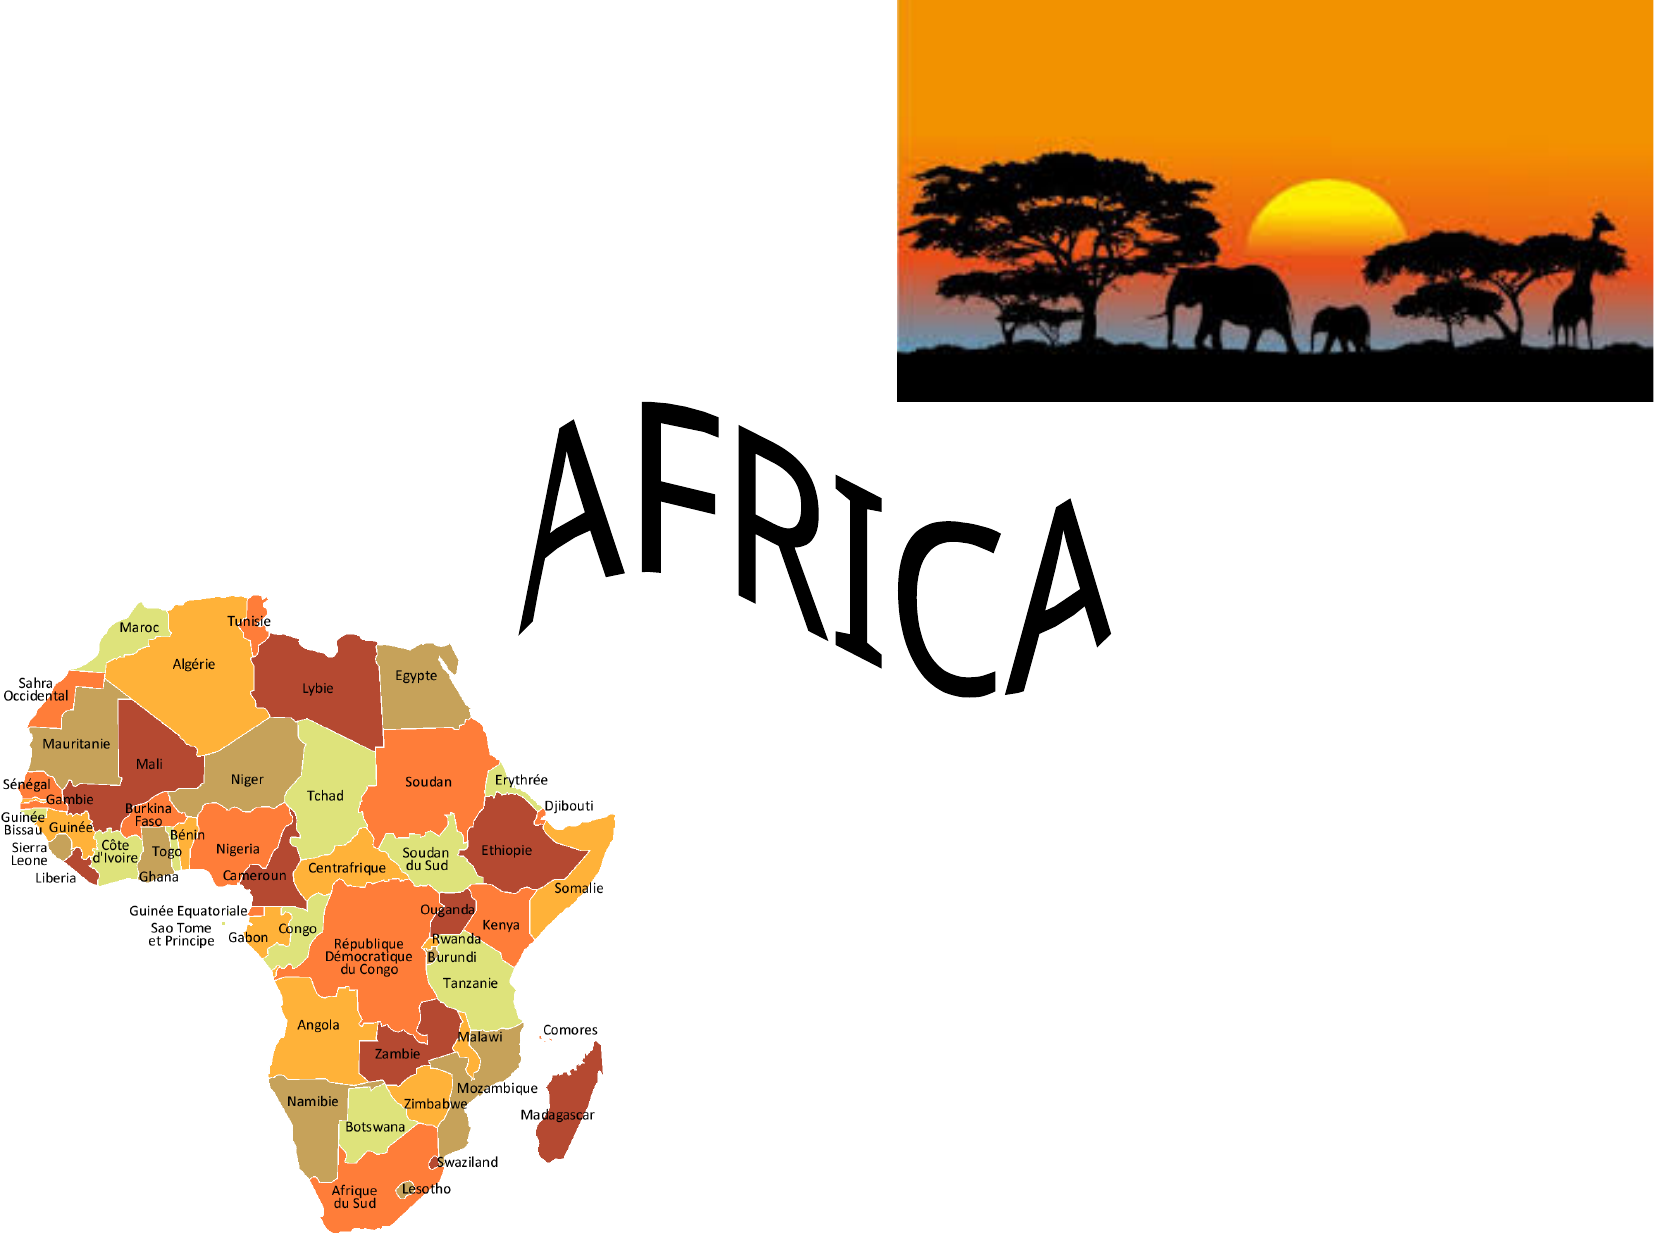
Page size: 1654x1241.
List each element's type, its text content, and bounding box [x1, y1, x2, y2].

picture [0, 590, 632, 1238]
text_box AFRICA [836, 475, 881, 668]
text_box AFRICA [898, 521, 1001, 697]
text_box AFRICA [642, 402, 718, 573]
text_box AFRICA [519, 420, 624, 634]
text_box AFRICA [1005, 499, 1111, 695]
picture [897, 0, 1654, 402]
text_box AFRICA [739, 426, 828, 640]
